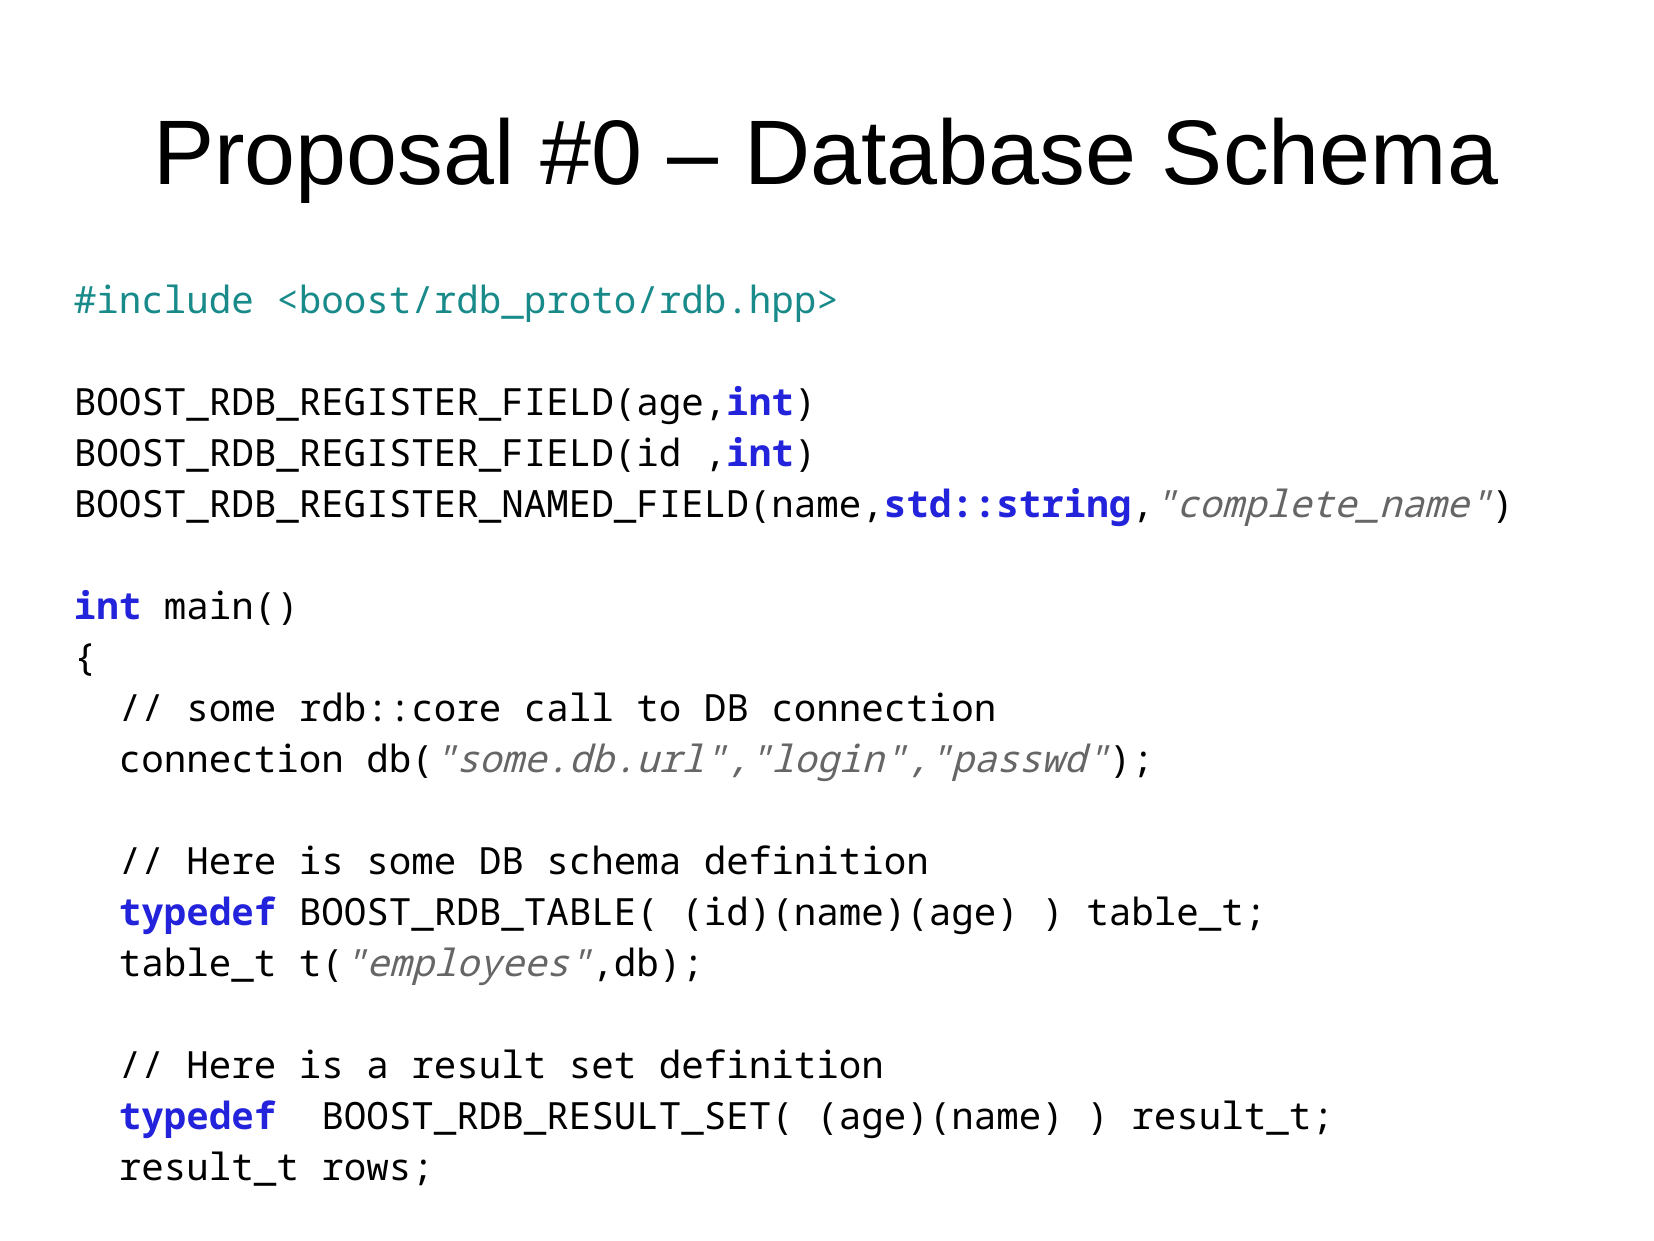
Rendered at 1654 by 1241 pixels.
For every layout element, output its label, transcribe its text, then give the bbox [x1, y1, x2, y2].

text_box #include <boost/rdb_proto/rdb.hpp> BOOST_RDB_REGISTER_FIELD(age,int) BOOST_RDB_REGISTER_FIELD(id ,int) BOOST_RDB_REGISTER_NAMED_FIELD(name,std::string,"complete_name") int main() { // some rdb::core call to DB connection connection db("some.db.url","login","passwd"); // Here is some DB schema definition typedef BOOST_RDB_TABLE( (id)(name)(age) ) table_t; table_t t("employees",db); // Here is a result set definition typedef BOOST_RDB_RESULT_SET( (age)(name) ) result_t; result_t rows; // .... More to come later } [59, 265, 1595, 1203]
title Proposal #0 – Database Schema [82, 49, 1571, 257]
